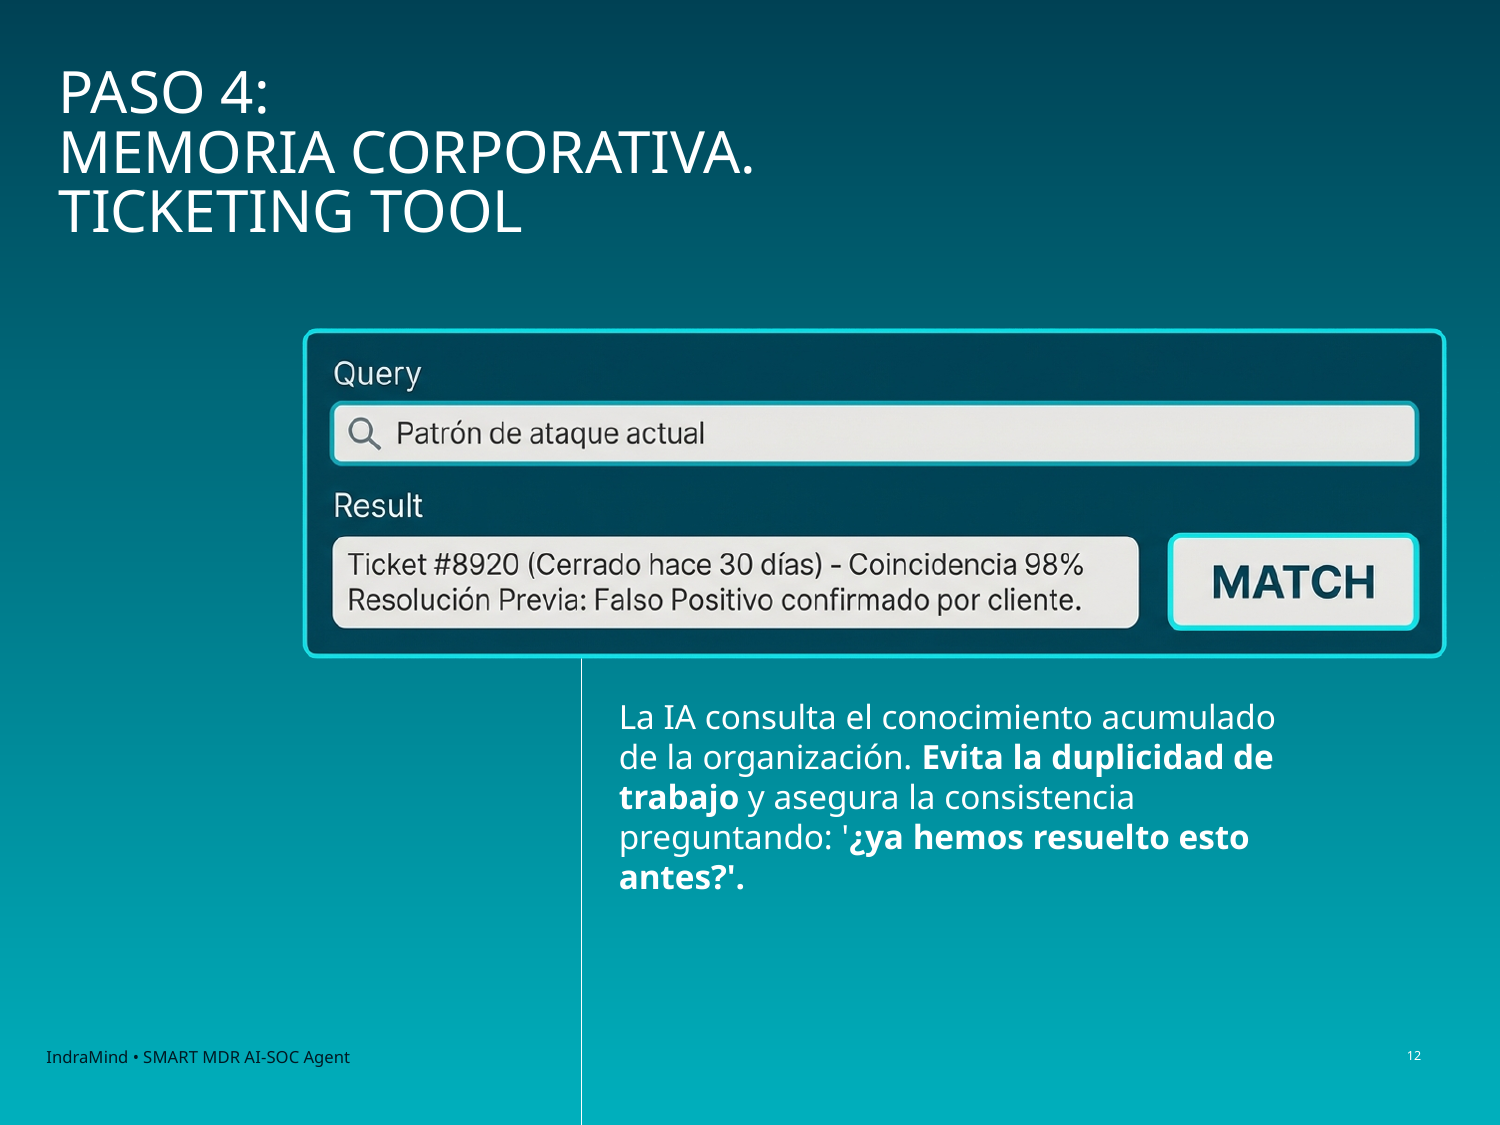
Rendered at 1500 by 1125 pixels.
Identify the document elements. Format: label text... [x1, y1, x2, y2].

footer IndraMind • SMART MDR AI-SOC Agent [46, 1026, 543, 1087]
text_box PASO 4: MEMORIA CORPORATIVA. TICKETING TOOL [58, 66, 1027, 185]
slide_number 12 [1406, 1026, 1453, 1087]
picture [219, 320, 1500, 662]
text_box La IA consulta el conocimiento acumulado de la organización. Evita la duplicidad de trabajo y asegura la consistencia preguntando: '¿ya hemos resuelto esto antes?'. [618, 695, 1307, 899]
